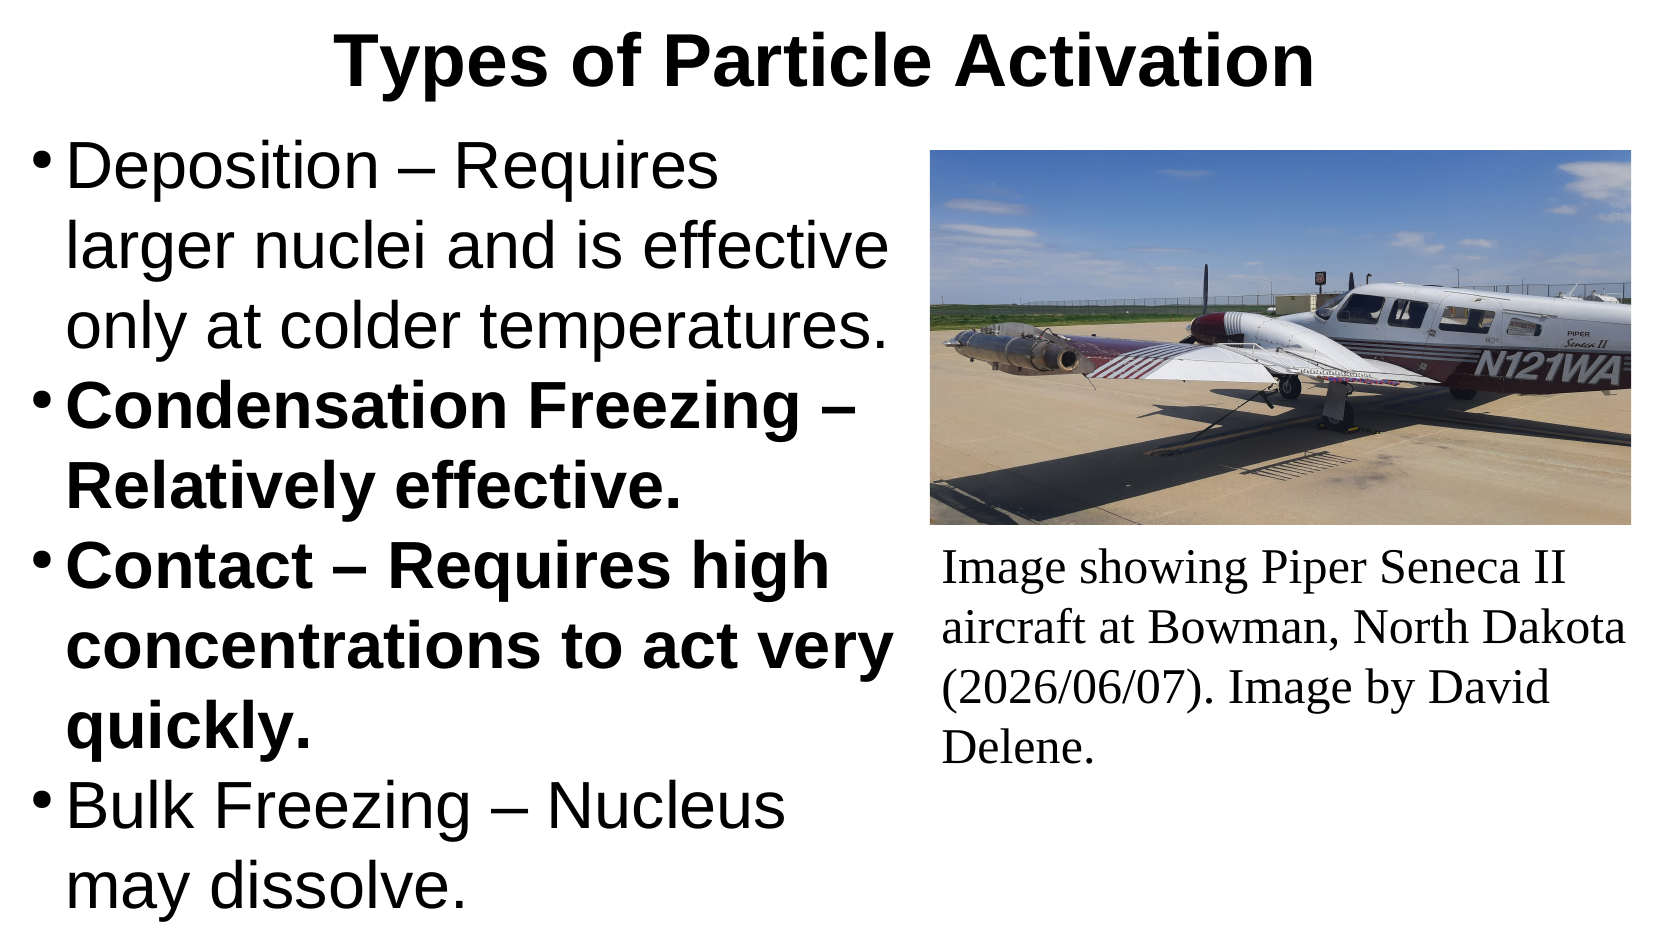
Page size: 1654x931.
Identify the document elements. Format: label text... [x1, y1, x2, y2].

text_box Deposition – Requires larger nuclei and is effective only at colder temperatures. Condensation Freezing – Relatively effective. Contact – Requires high concentrations to act very quickly. Bulk Freezing – Nucleus may dissolve. [10, 114, 916, 929]
text_box Image showing Piper Seneca II aircraft at Bowman, North Dakota (2026/06/07). Image by David Delene. [915, 531, 1654, 835]
picture [929, 150, 1632, 526]
title Types of Particle Activation [0, 5, 1654, 107]
